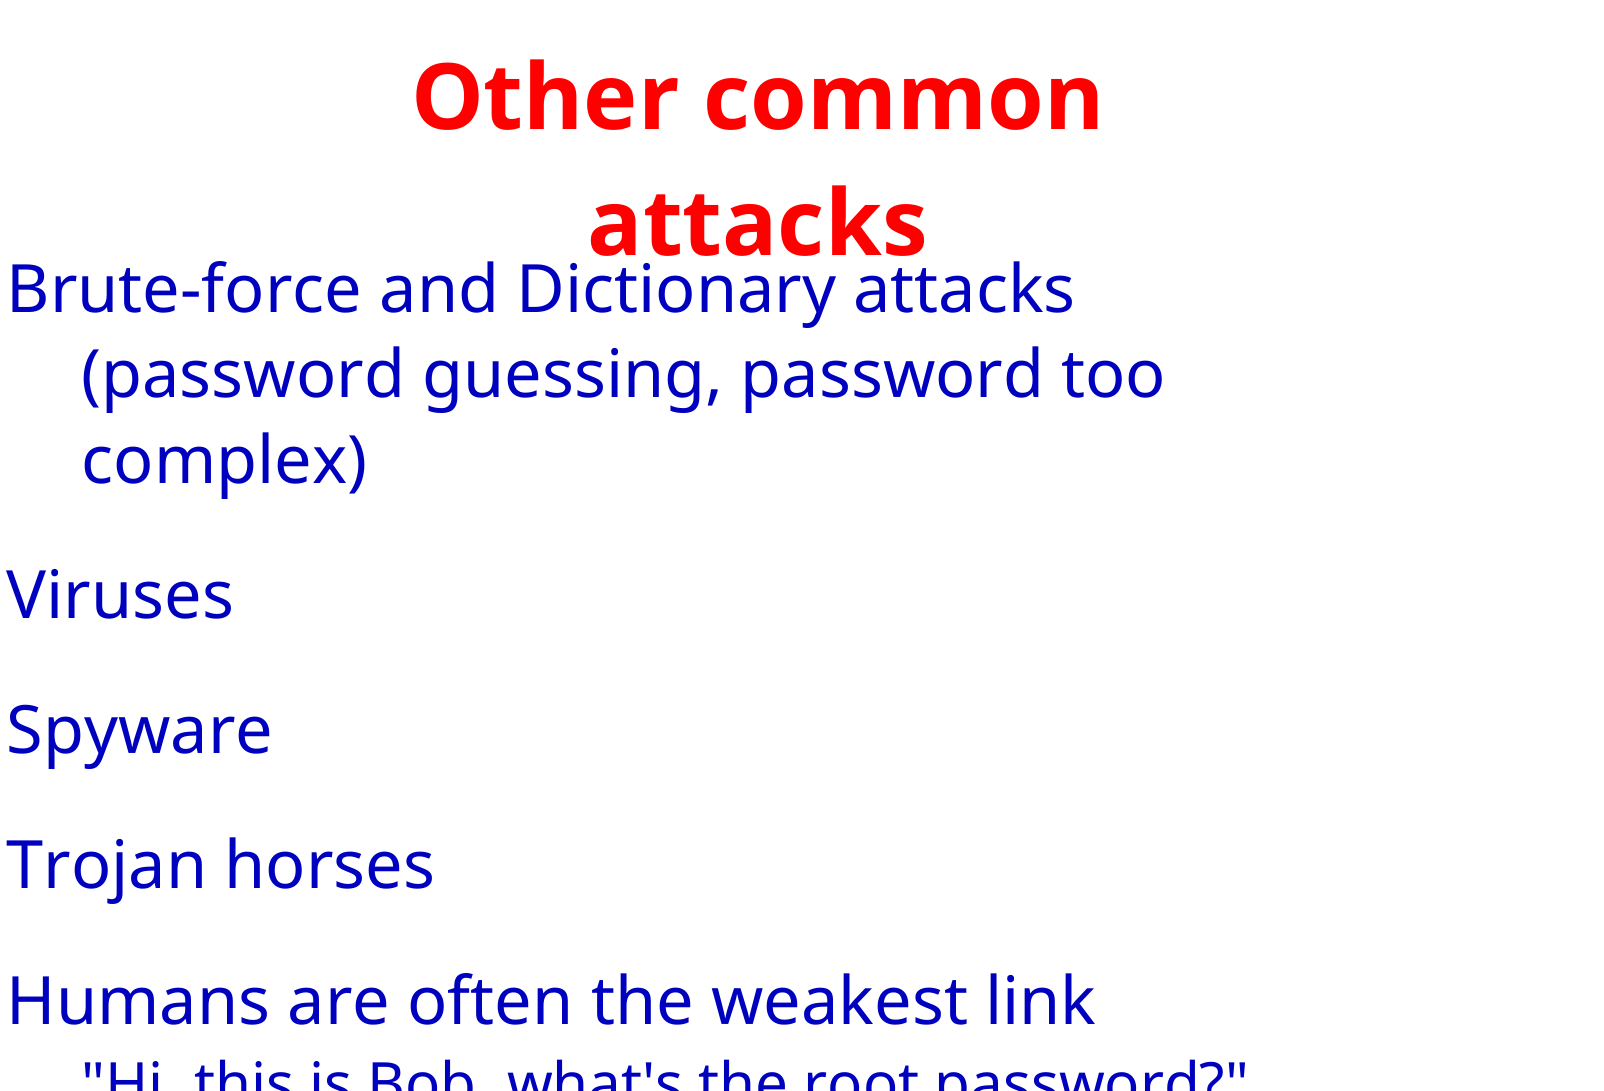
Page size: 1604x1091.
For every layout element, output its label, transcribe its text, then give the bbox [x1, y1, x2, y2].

title Other common attacks [255, 32, 1261, 143]
list Brute-force and Dictionary attacks (password guessing, password too complex) Viruses Spyware Trojan horses Humans are often the weakest link "Hi, this is Bob, what's the root password?" Opening infected E-mails [6, 244, 1403, 1035]
